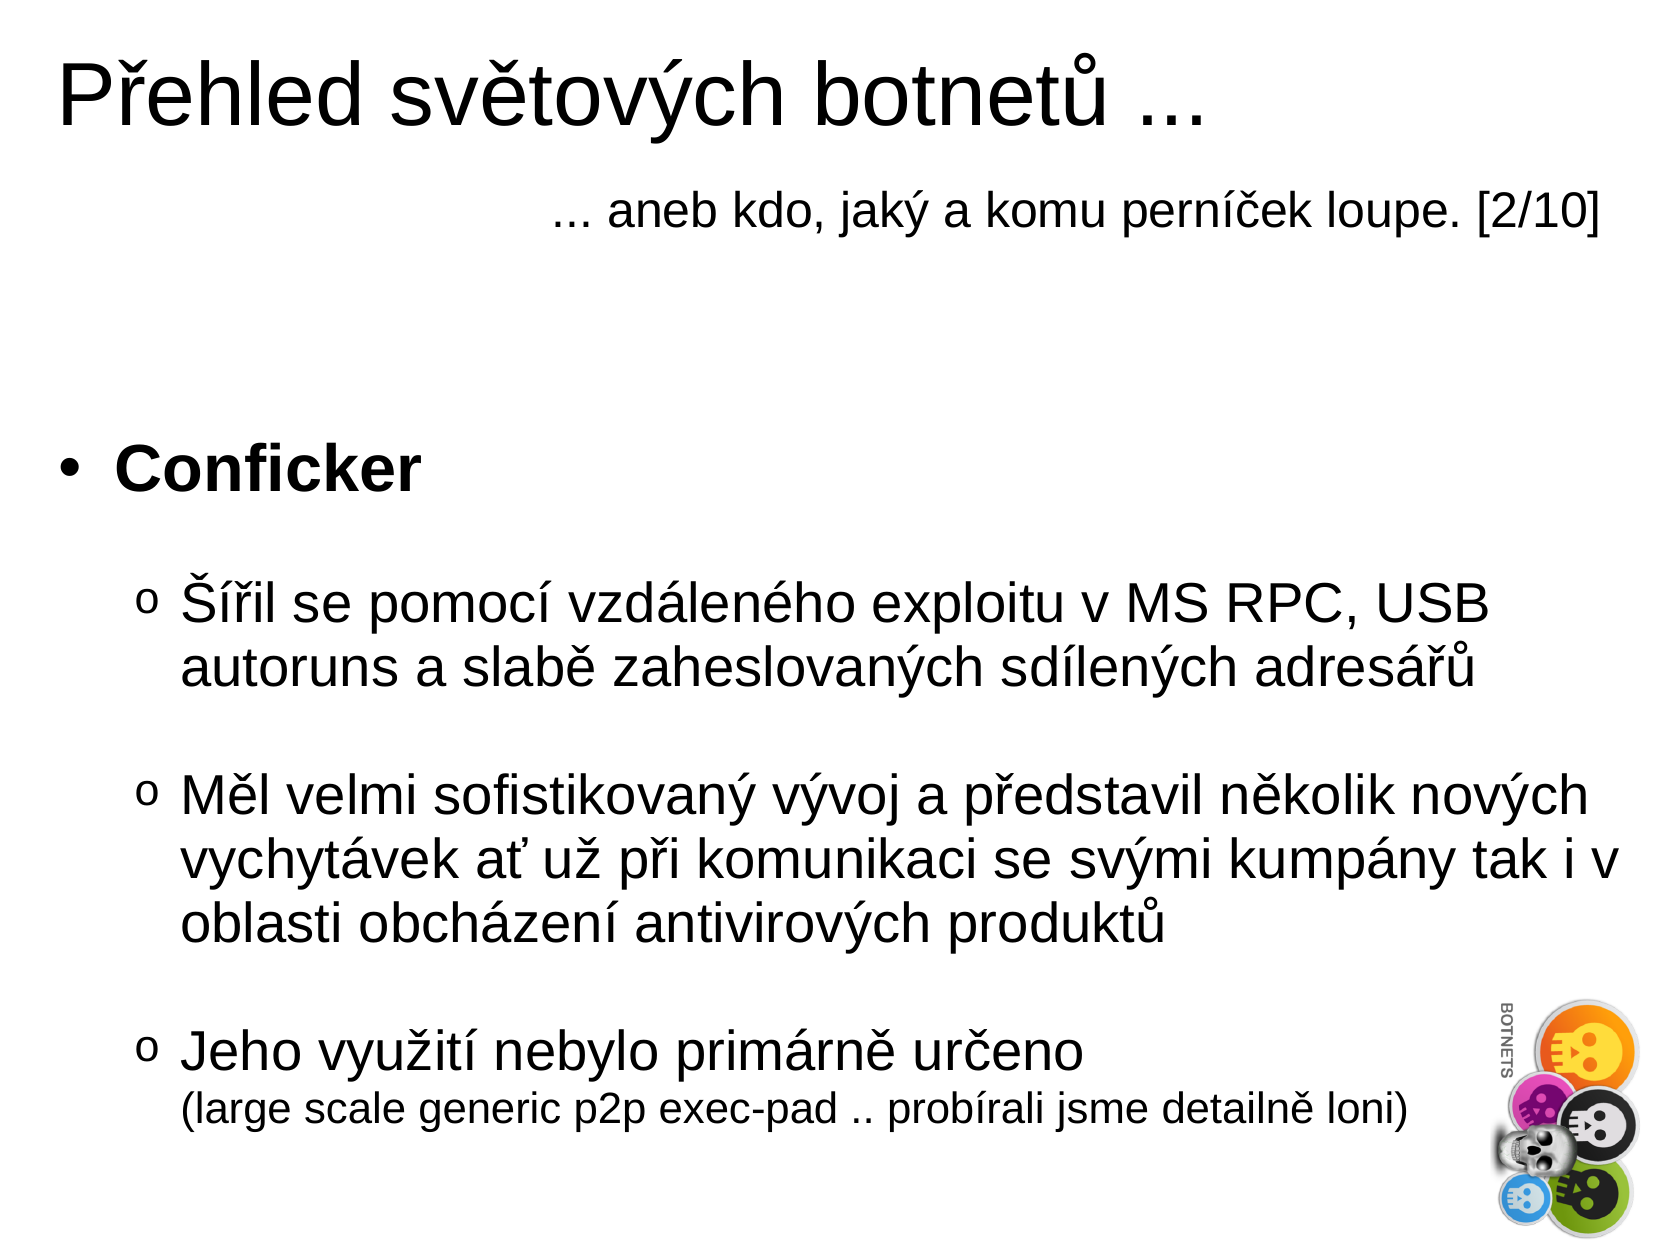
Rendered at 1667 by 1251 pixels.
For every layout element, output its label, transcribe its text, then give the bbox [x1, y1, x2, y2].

title Přehled světových botnetů ... ... aneb kdo, jaký a komu perníček loupe. [2/10] [56, 43, 1625, 250]
picture [1476, 996, 1648, 1241]
list Conficker Šířil se pomocí vzdáleného exploitu v MS RPC, USB autoruns a slabě zaheslovaných sdílených adresářů Měl velmi sofistikovaný vývoj a představil několik nových vychytávek ať už při komunikaci se svými kumpány tak i v oblasti obcházení antivirových produktů Jeho využití nebylo primárně určeno (large scale generic p2p exec-pad .. probírali jsme detailně loni) [39, 299, 1627, 1201]
